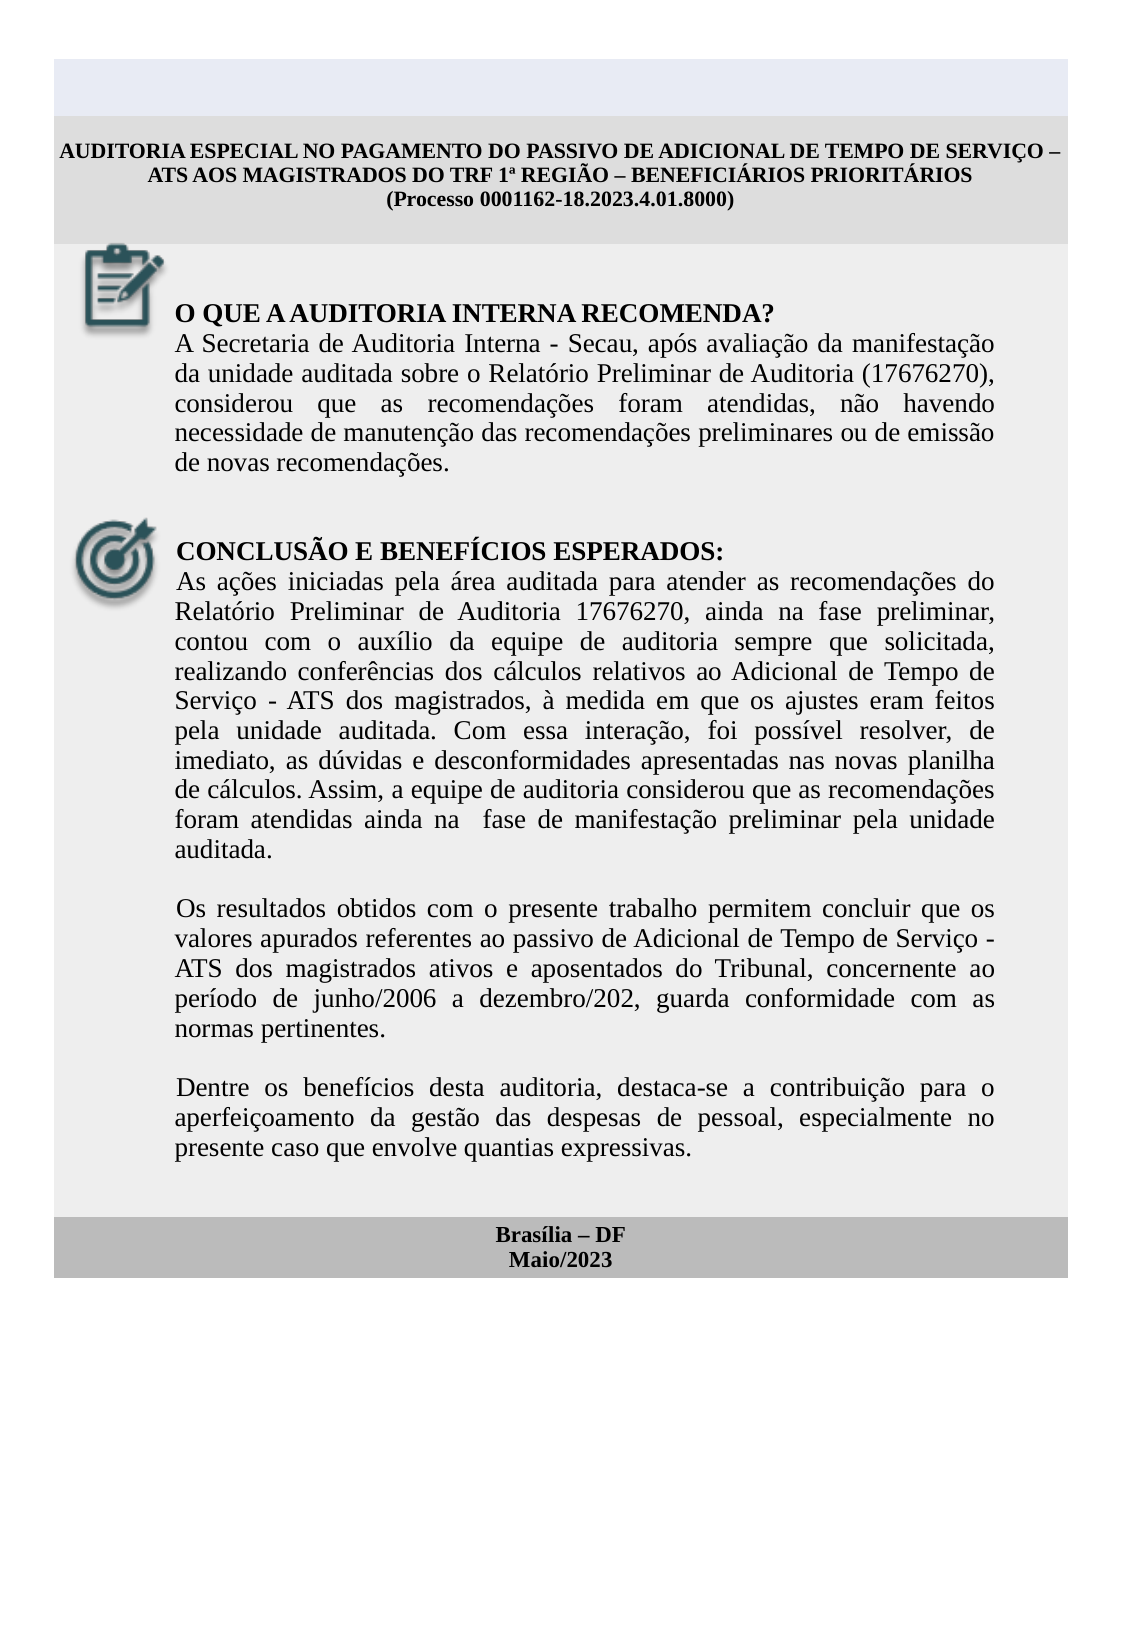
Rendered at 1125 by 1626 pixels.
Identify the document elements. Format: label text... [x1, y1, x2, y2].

table_header [54, 59, 1068, 116]
table_cell [1027, 244, 1068, 1217]
table_cell AUDITORIA ESPECIAL NO PAGAMENTO DO PASSIVO DE ADICIONAL DE TEMPO DE SERVIÇO – ATS AOS MAGISTRADOS DO TRF 1ª REGIÃO – BENEFICIÁRIOS PRIORITÁRIOS (Processo 0001162-18.2023.4.01.8000) [54, 116, 1068, 244]
picture [61, 233, 180, 352]
table_cell [54, 244, 142, 1217]
table_cell Brasília – DF Maio/2023 [54, 1217, 1068, 1278]
table_cell O QUE A AUDITORIA INTERNA RECOMENDA? A Secretaria de Auditoria Interna - Secau, após avaliação da manifestação da unidade auditada sobre o Relatório Preliminar de Auditoria (17676270), considerou que as recomendações foram atendidas, não havendo necessidade de manutenção das recomendações preliminares ou de emissão de novas recomendações. CONCLUSÃO E BENEFÍCIOS ESPERADOS: As ações iniciadas pela área auditada para atender as recomendações do Relatório Preliminar de Auditoria 17676270, ainda na fase preliminar, contou com o auxílio da equipe de auditoria sempre que solicitada, realizando conferências dos cálculos relativos ao Adicional de Tempo de Serviço - ATS dos magistrados, à medida em que os ajustes eram feitos pela unidade auditada. Com essa interação, foi possível resolver, de imediato, as dúvidas e desconformidades apresentadas nas novas planilha de cálculos. Assim, a equipe de auditoria considerou que as recomendações foram atendidas ainda na fase de manifestação preliminar pela unidade auditada. Os resultados obtidos com o presente trabalho permitem concluir que os valores apurados referentes ao passivo de Adicional de Tempo de Serviço - ATS dos magistrados ativos e aposentados do Tribunal, concernente ao período de junho/2006 a dezembro/202, guarda conformidade com as normas pertinentes. Dentre os benefícios desta auditoria, destaca-se a contribuição para o aperfeiçoamento da gestão das despesas de pessoal, especialmente no presente caso que envolve quantias expressivas. [142, 244, 1027, 1217]
picture [57, 506, 176, 625]
